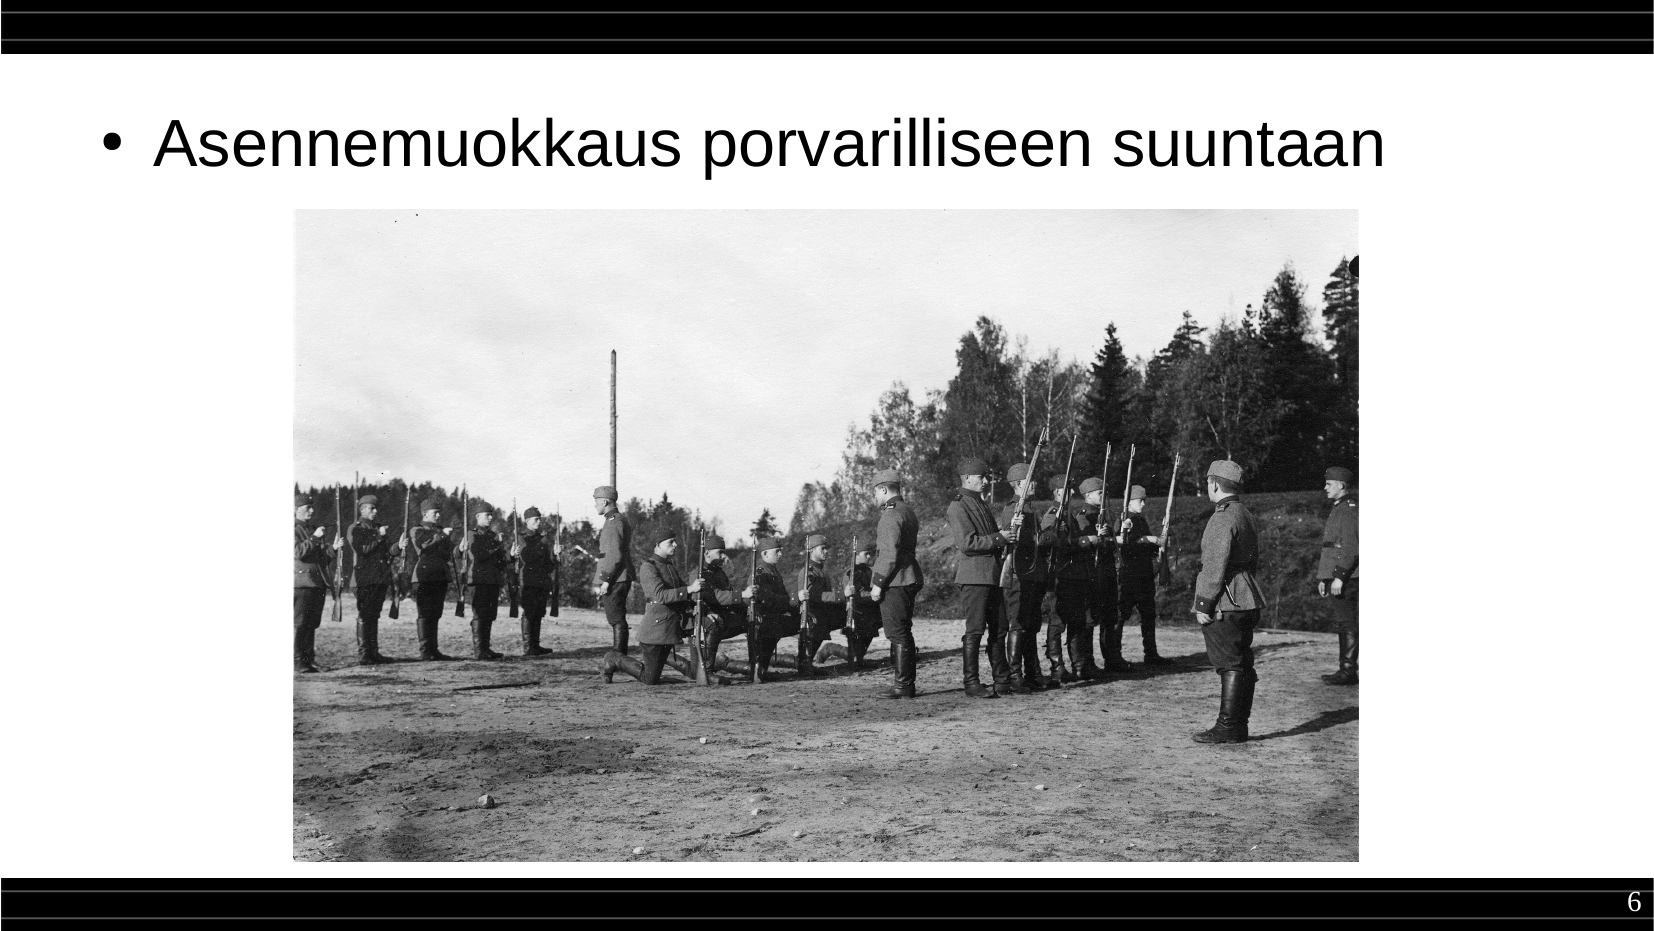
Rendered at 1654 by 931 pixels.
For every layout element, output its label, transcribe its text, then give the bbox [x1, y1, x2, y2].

picture [1, 0, 1654, 54]
list Asennemuokkaus porvarilliseen suuntaan [82, 106, 1571, 758]
picture [1, 878, 1654, 931]
picture [293, 209, 1359, 862]
